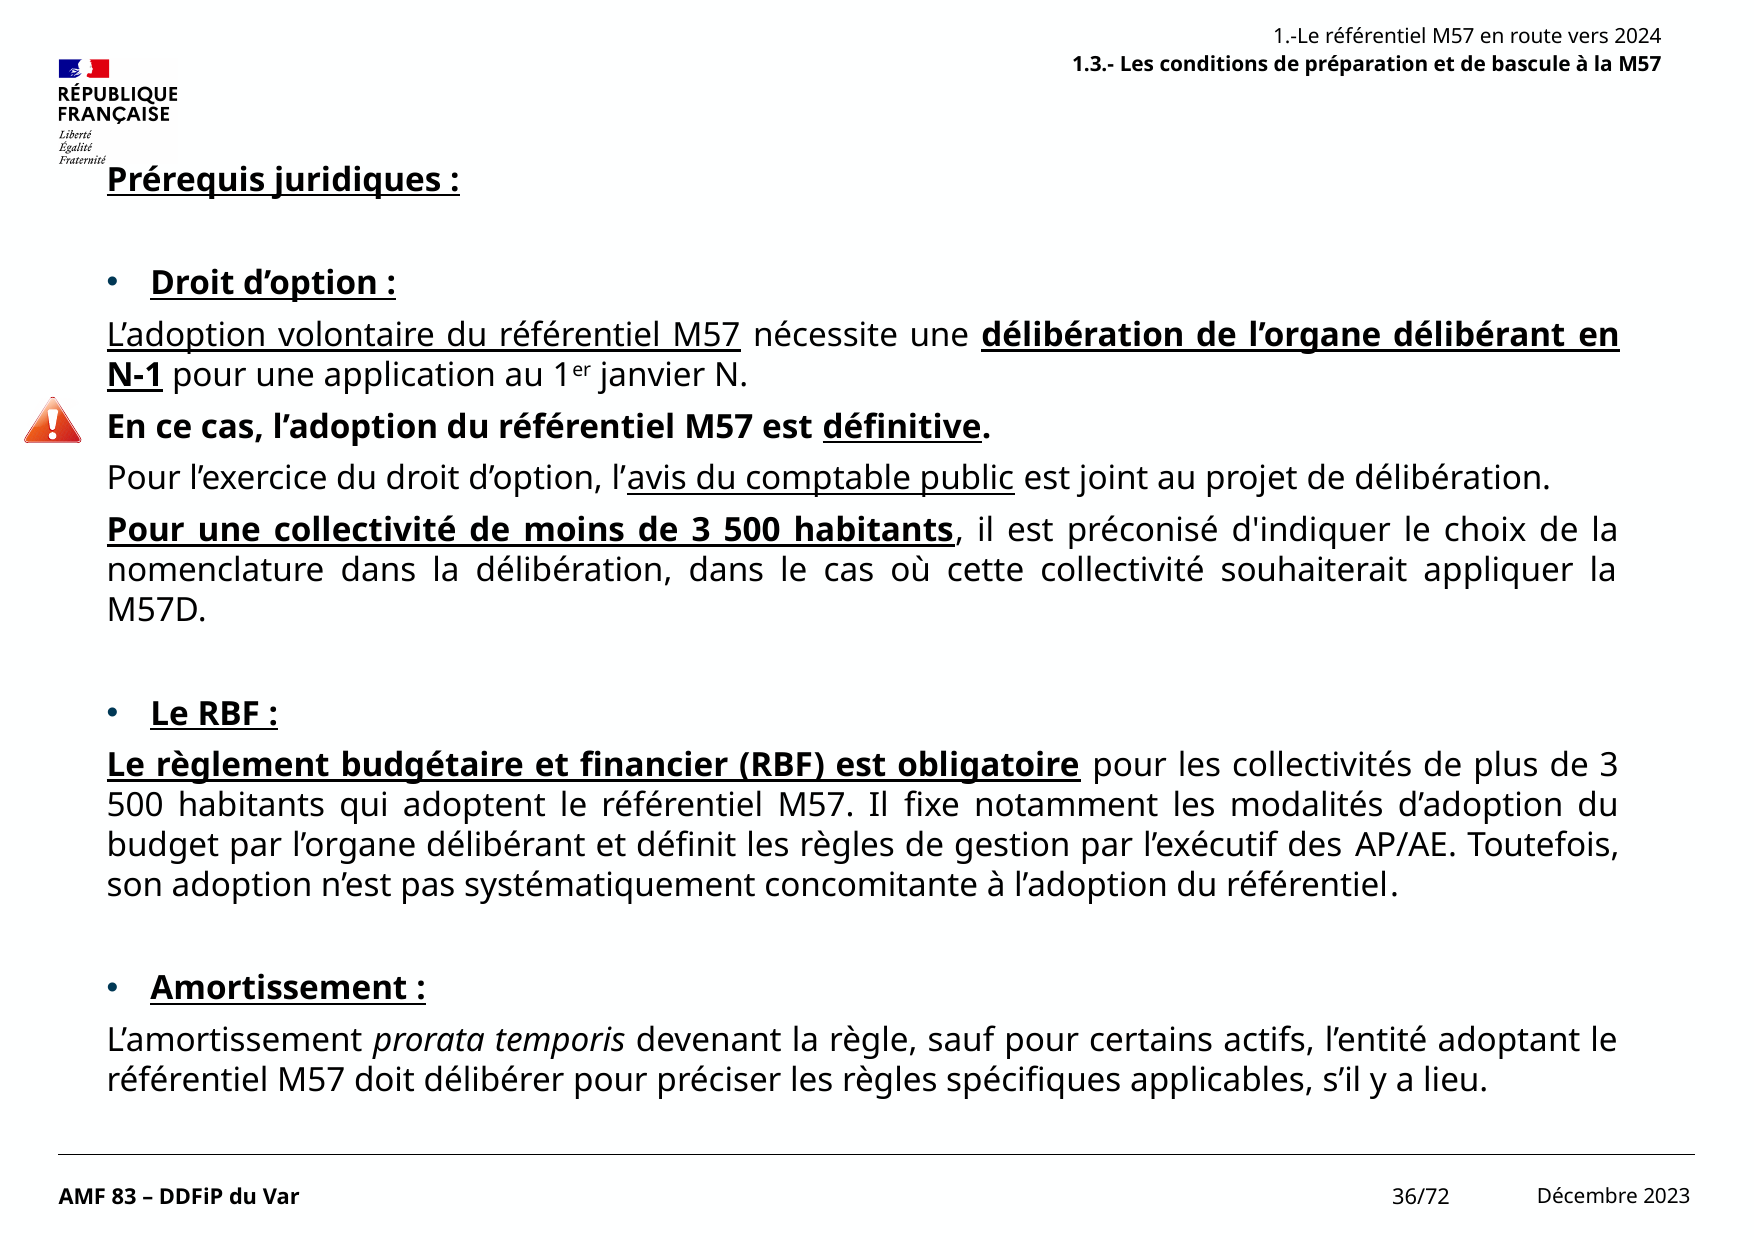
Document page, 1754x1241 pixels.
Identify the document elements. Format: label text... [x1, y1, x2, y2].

text_box 1.-Le référentiel M57 en route vers 2024 1.3.- Les conditions de préparation et de bascule à la M57 [207, 13, 1677, 97]
picture [15, 385, 92, 457]
picture [58, 58, 178, 164]
list Prérequis juridiques : Droit d’option : L’adoption volontaire du référentiel M57 nécessite une délibération de l’organe délibérant en N-1 pour une application au 1er janvier N. En ce cas, l’adoption du référentiel M57 est définitive. Pour l’exercice du droit d’option, l’avis du comptable public est joint au projet de délibération. Pour une collectivité de moins de 3 500 habitants, il est préconisé d'indiquer le choix de la nomenclature dans la délibération, dans le cas où cette collectivité souhaiterait appliquer la M57D. Le RBF : Le règlement budgétaire et financier (RBF) est obligatoire pour les collectivités de plus de 3 500 habitants qui adoptent le référentiel M57. Il fixe notamment les modalités d’adoption du budget par l’organe délibérant et définit les règles de gestion par l’exécutif des AP/AE. Toutefois, son adoption n’est pas systématiquement concomitante à l’adoption du référentiel. Amortissement : L’amortissement prorata temporis devenant la règle, sauf pour certains actifs, l’entité adoptant le référentiel M57 doit délibérer pour préciser les règles spécifiques applicables, s’il y a lieu. [106, 158, 1620, 1139]
